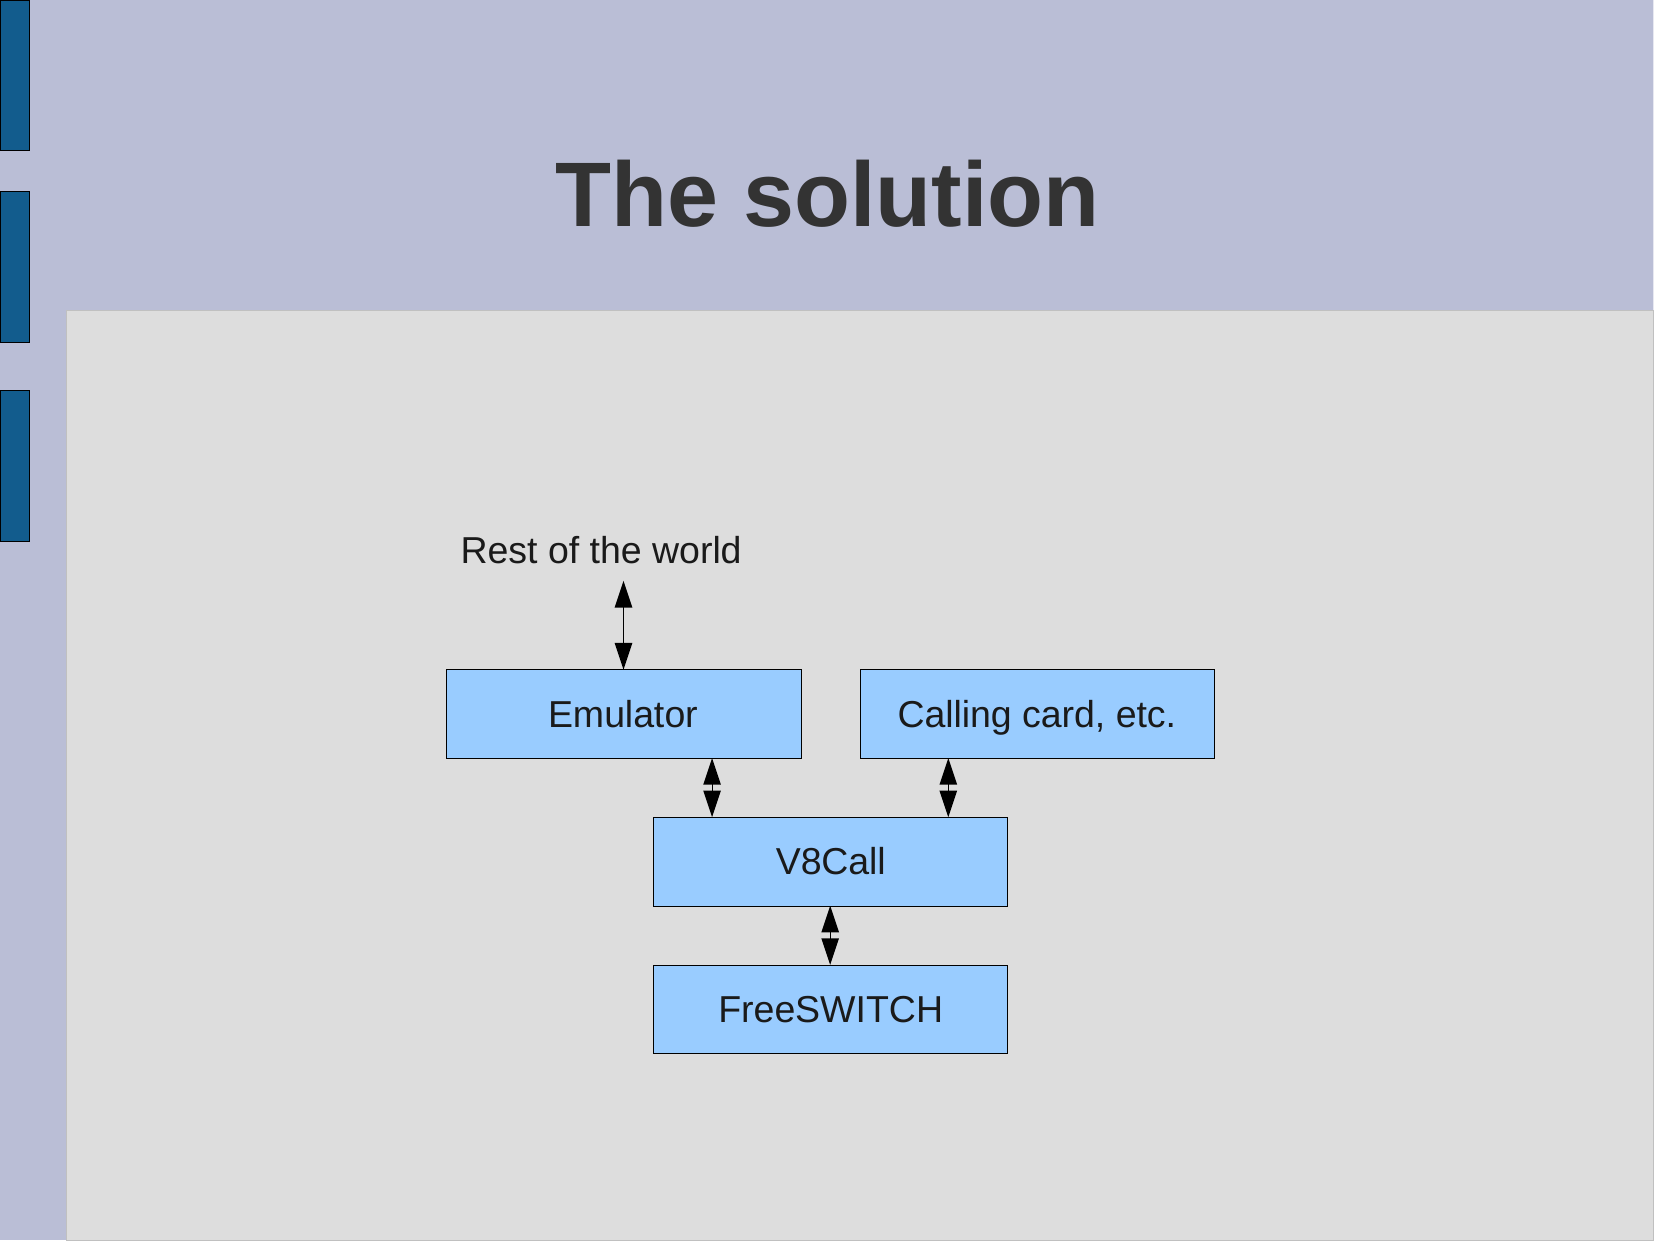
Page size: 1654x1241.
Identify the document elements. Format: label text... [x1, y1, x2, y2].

chart [121, 344, 1534, 1164]
title The solution [121, 91, 1534, 299]
